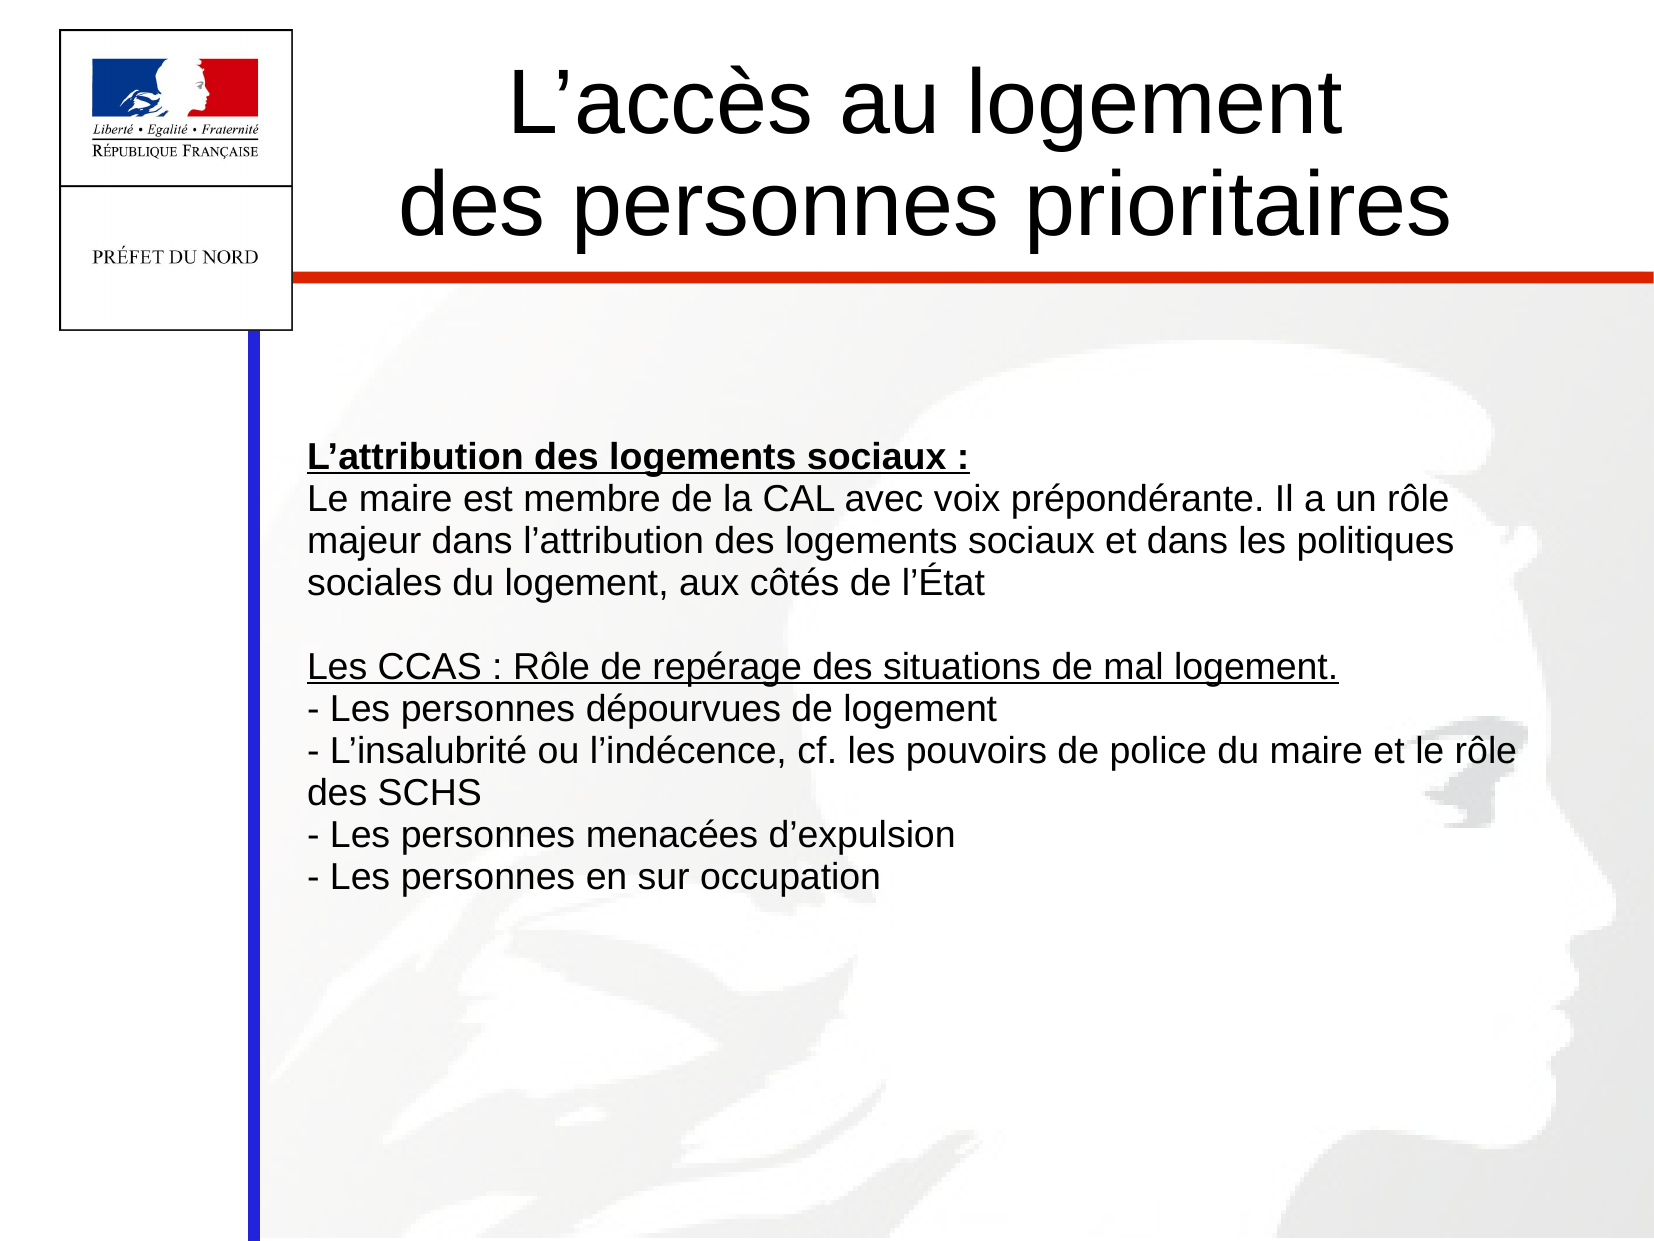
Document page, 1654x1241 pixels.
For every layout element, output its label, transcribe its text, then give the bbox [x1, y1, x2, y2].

picture [59, 29, 293, 331]
subtitle L’attribution des logements sociaux : Le maire est membre de la CAL avec voix prépondérante. Il a un rôle majeur dans l’attribution des logements sociaux et dans les politiques sociales du logement, aux côtés de l’État Les CCAS : Rôle de repérage des situations de mal logement. - Les personnes dépourvues de logement - L’insalubrité ou l’indécence, cf. les pouvoirs de police du maire et le rôle des SCHS - Les personnes menacées d’expulsion - Les personnes en sur occupation [307, 307, 1574, 1027]
title L’accès au logement des personnes prioritaires [307, 49, 1571, 257]
